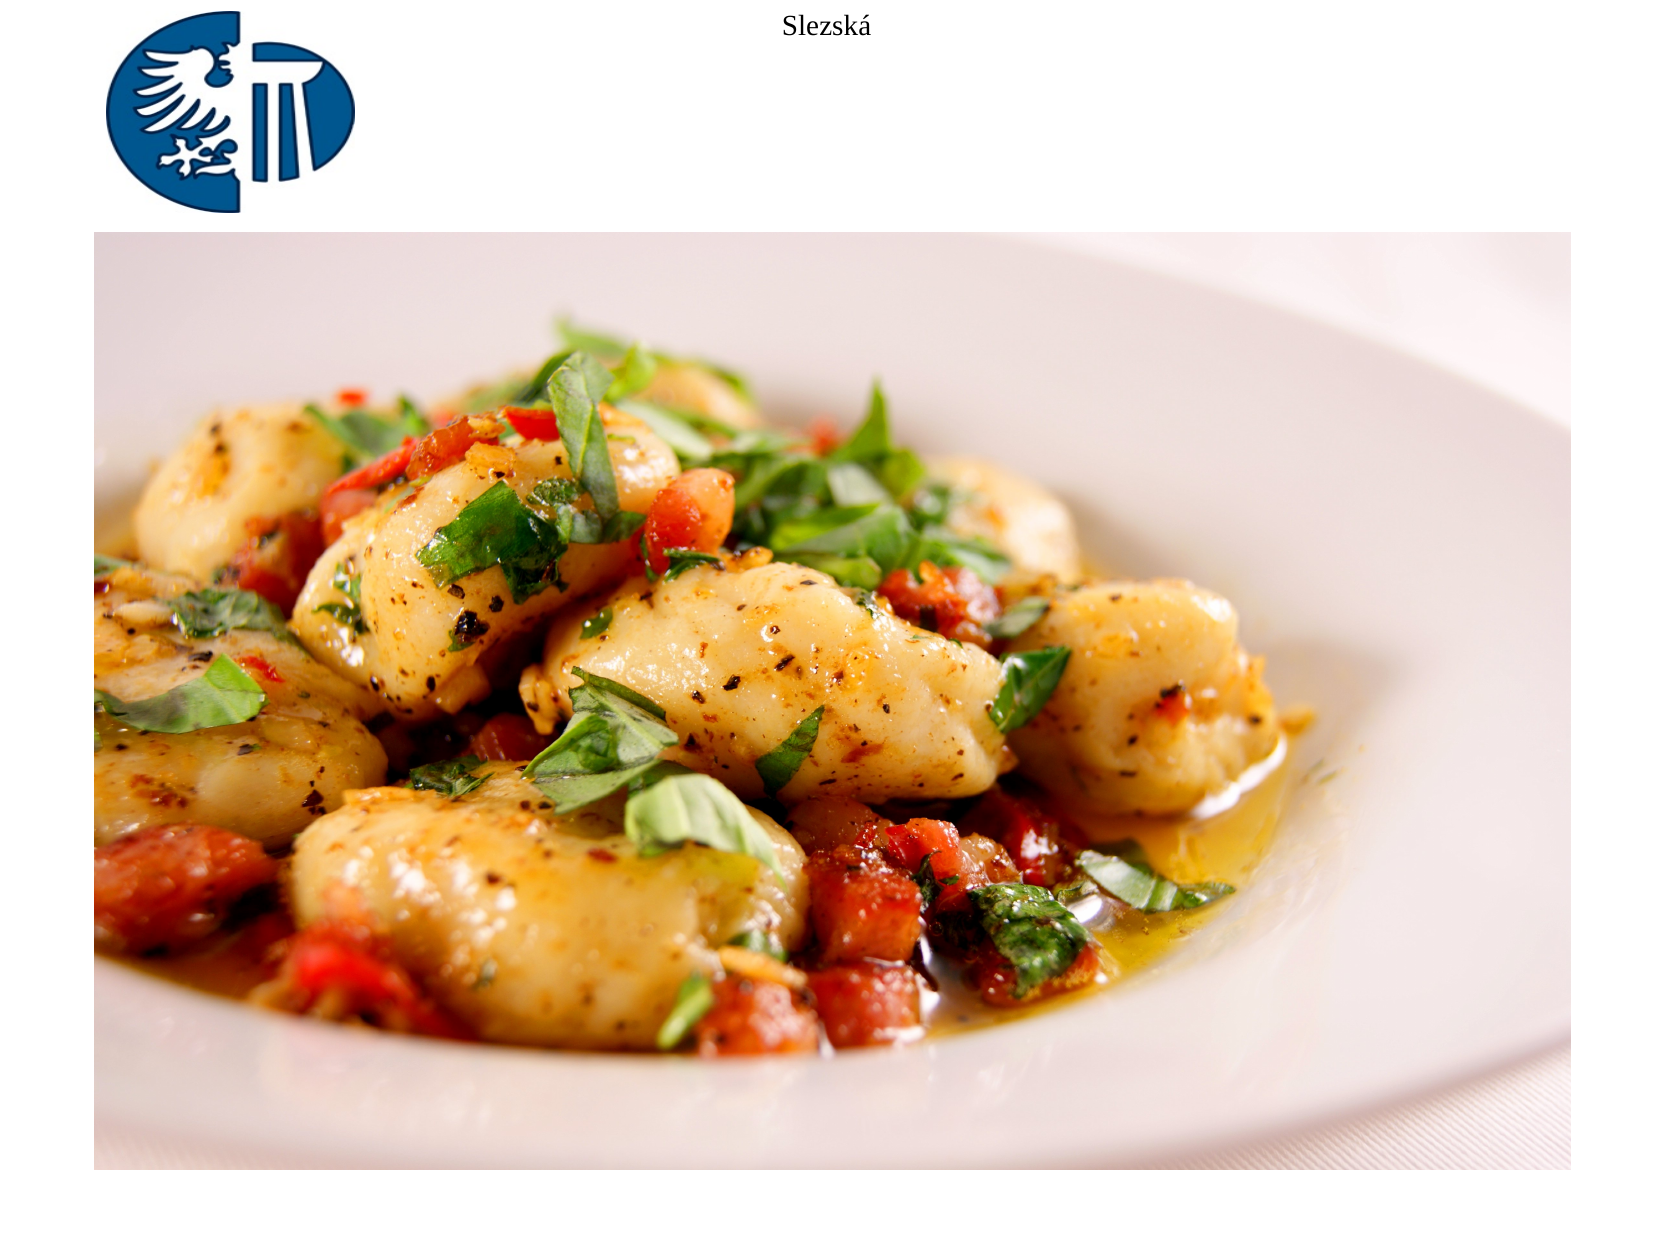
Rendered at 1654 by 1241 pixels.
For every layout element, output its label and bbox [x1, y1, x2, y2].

picture [106, 11, 355, 213]
picture [94, 232, 1571, 1170]
